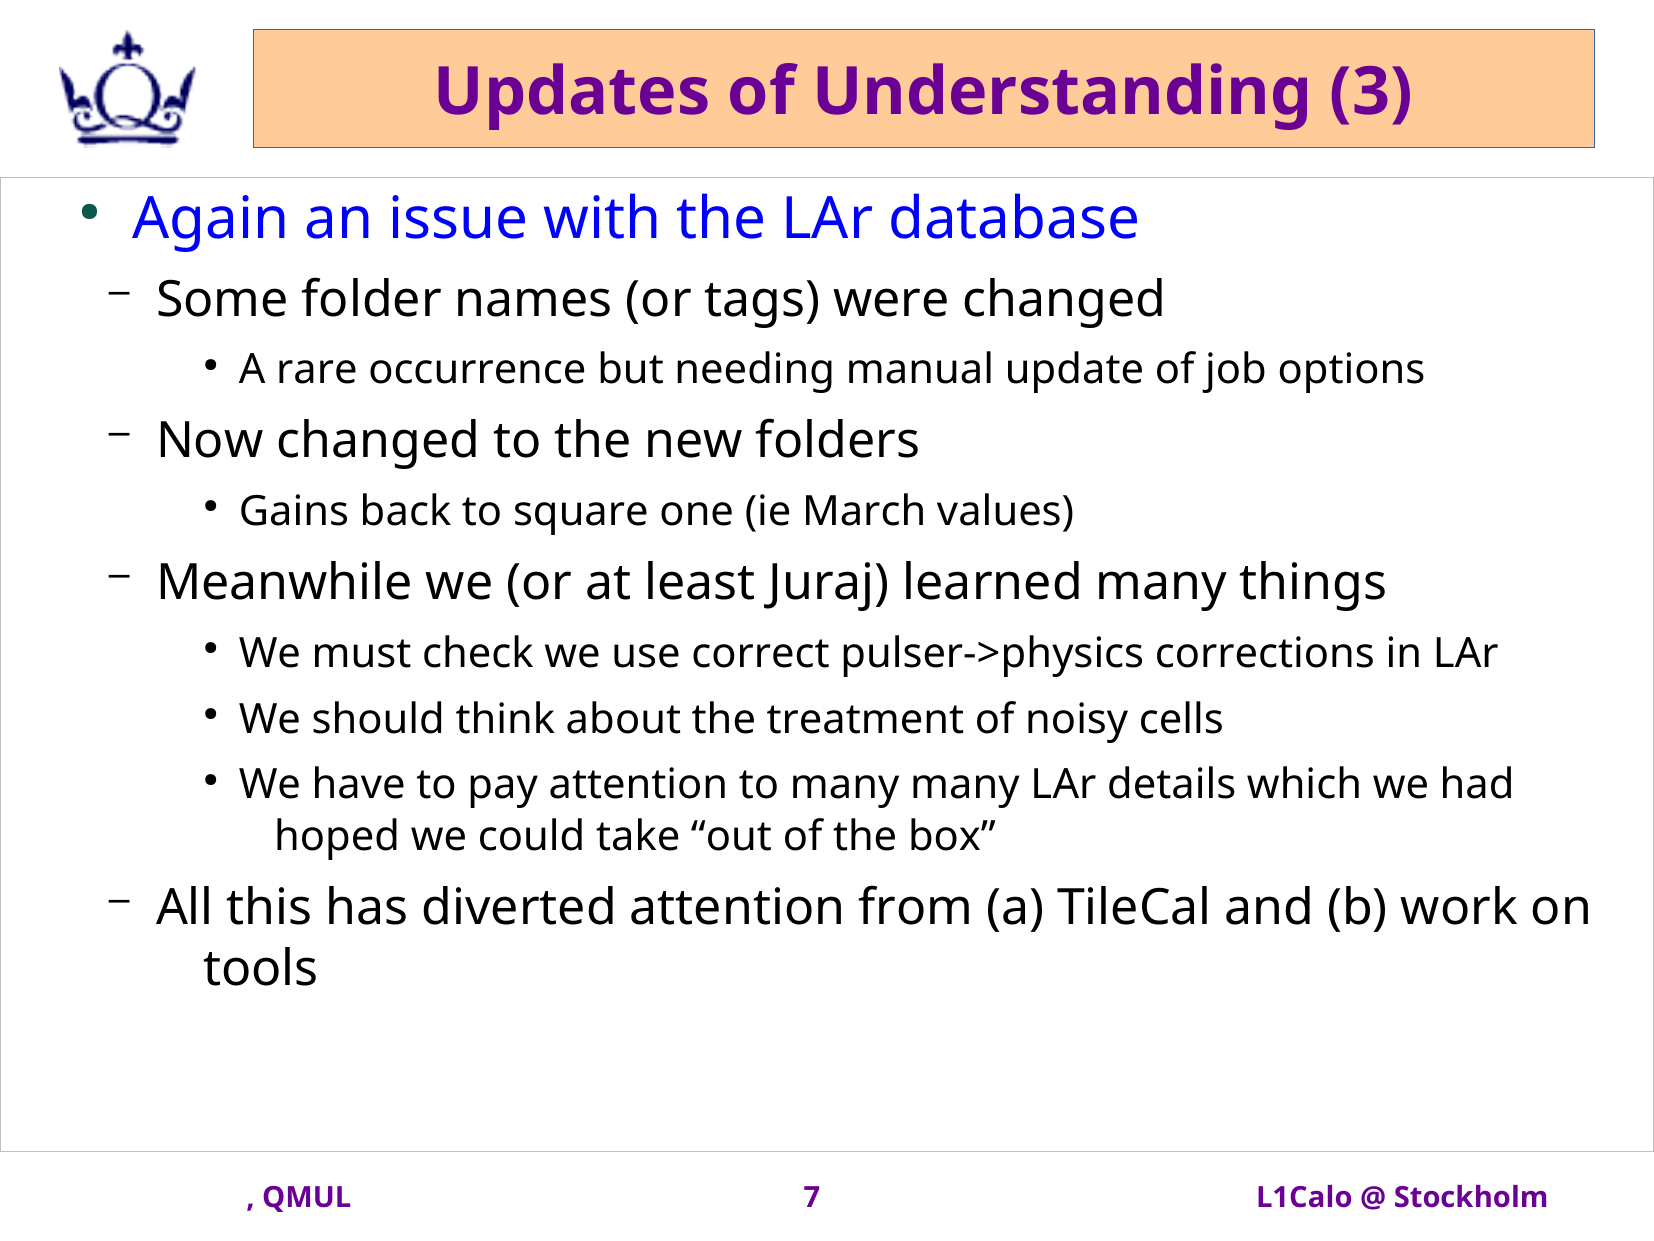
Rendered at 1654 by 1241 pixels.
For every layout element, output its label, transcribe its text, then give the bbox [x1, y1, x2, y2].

picture [59, 29, 200, 148]
list Again an issue with the LAr database Some folder names (or tags) were changed A rare occurrence but needing manual update of job options Now changed to the new folders Gains back to square one (ie March values) Meanwhile we (or at least Juraj) learned many things We must check we use correct pulser->physics corrections in LAr We should think about the treatment of noisy cells We have to pay attention to many many LAr details which we had hoped we could take “out of the box” All this has diverted attention from (a) TileCal and (b) work on tools [61, 181, 1605, 1149]
title Updates of Understanding (3) [253, 29, 1595, 148]
